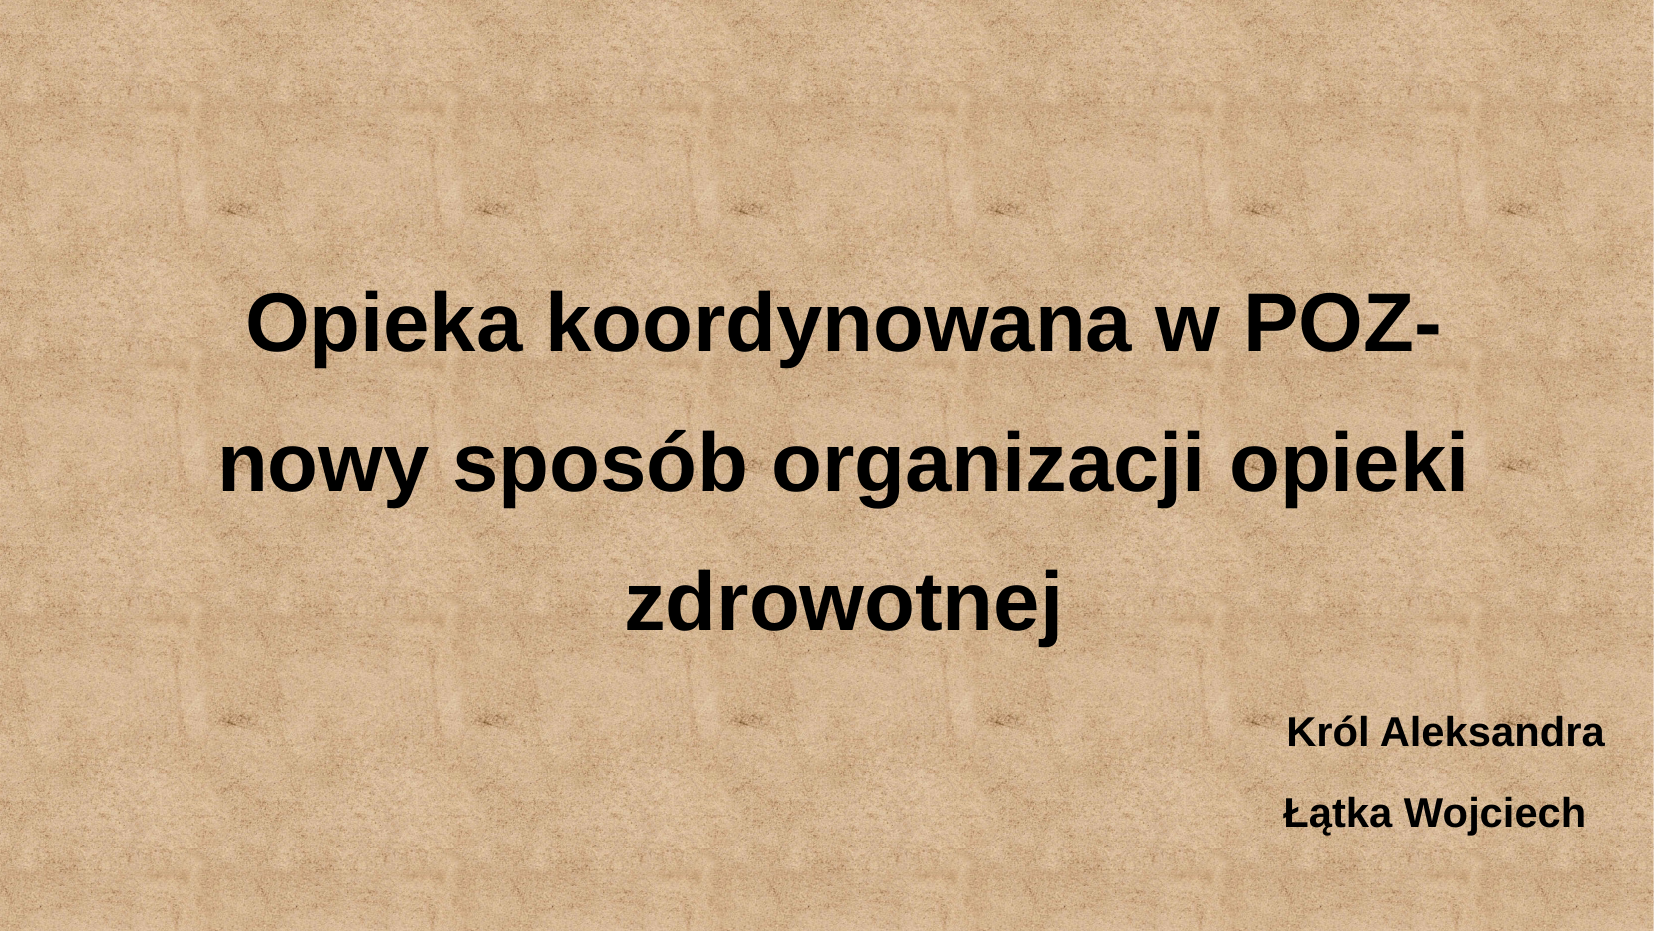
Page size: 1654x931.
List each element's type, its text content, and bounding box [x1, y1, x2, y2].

picture [0, 0, 1654, 931]
subtitle Opieka koordynowana w POZ- nowy sposób organizacji opieki zdrowotnej Król Aleksandra Łątka Wojciech [82, 59, 1606, 900]
